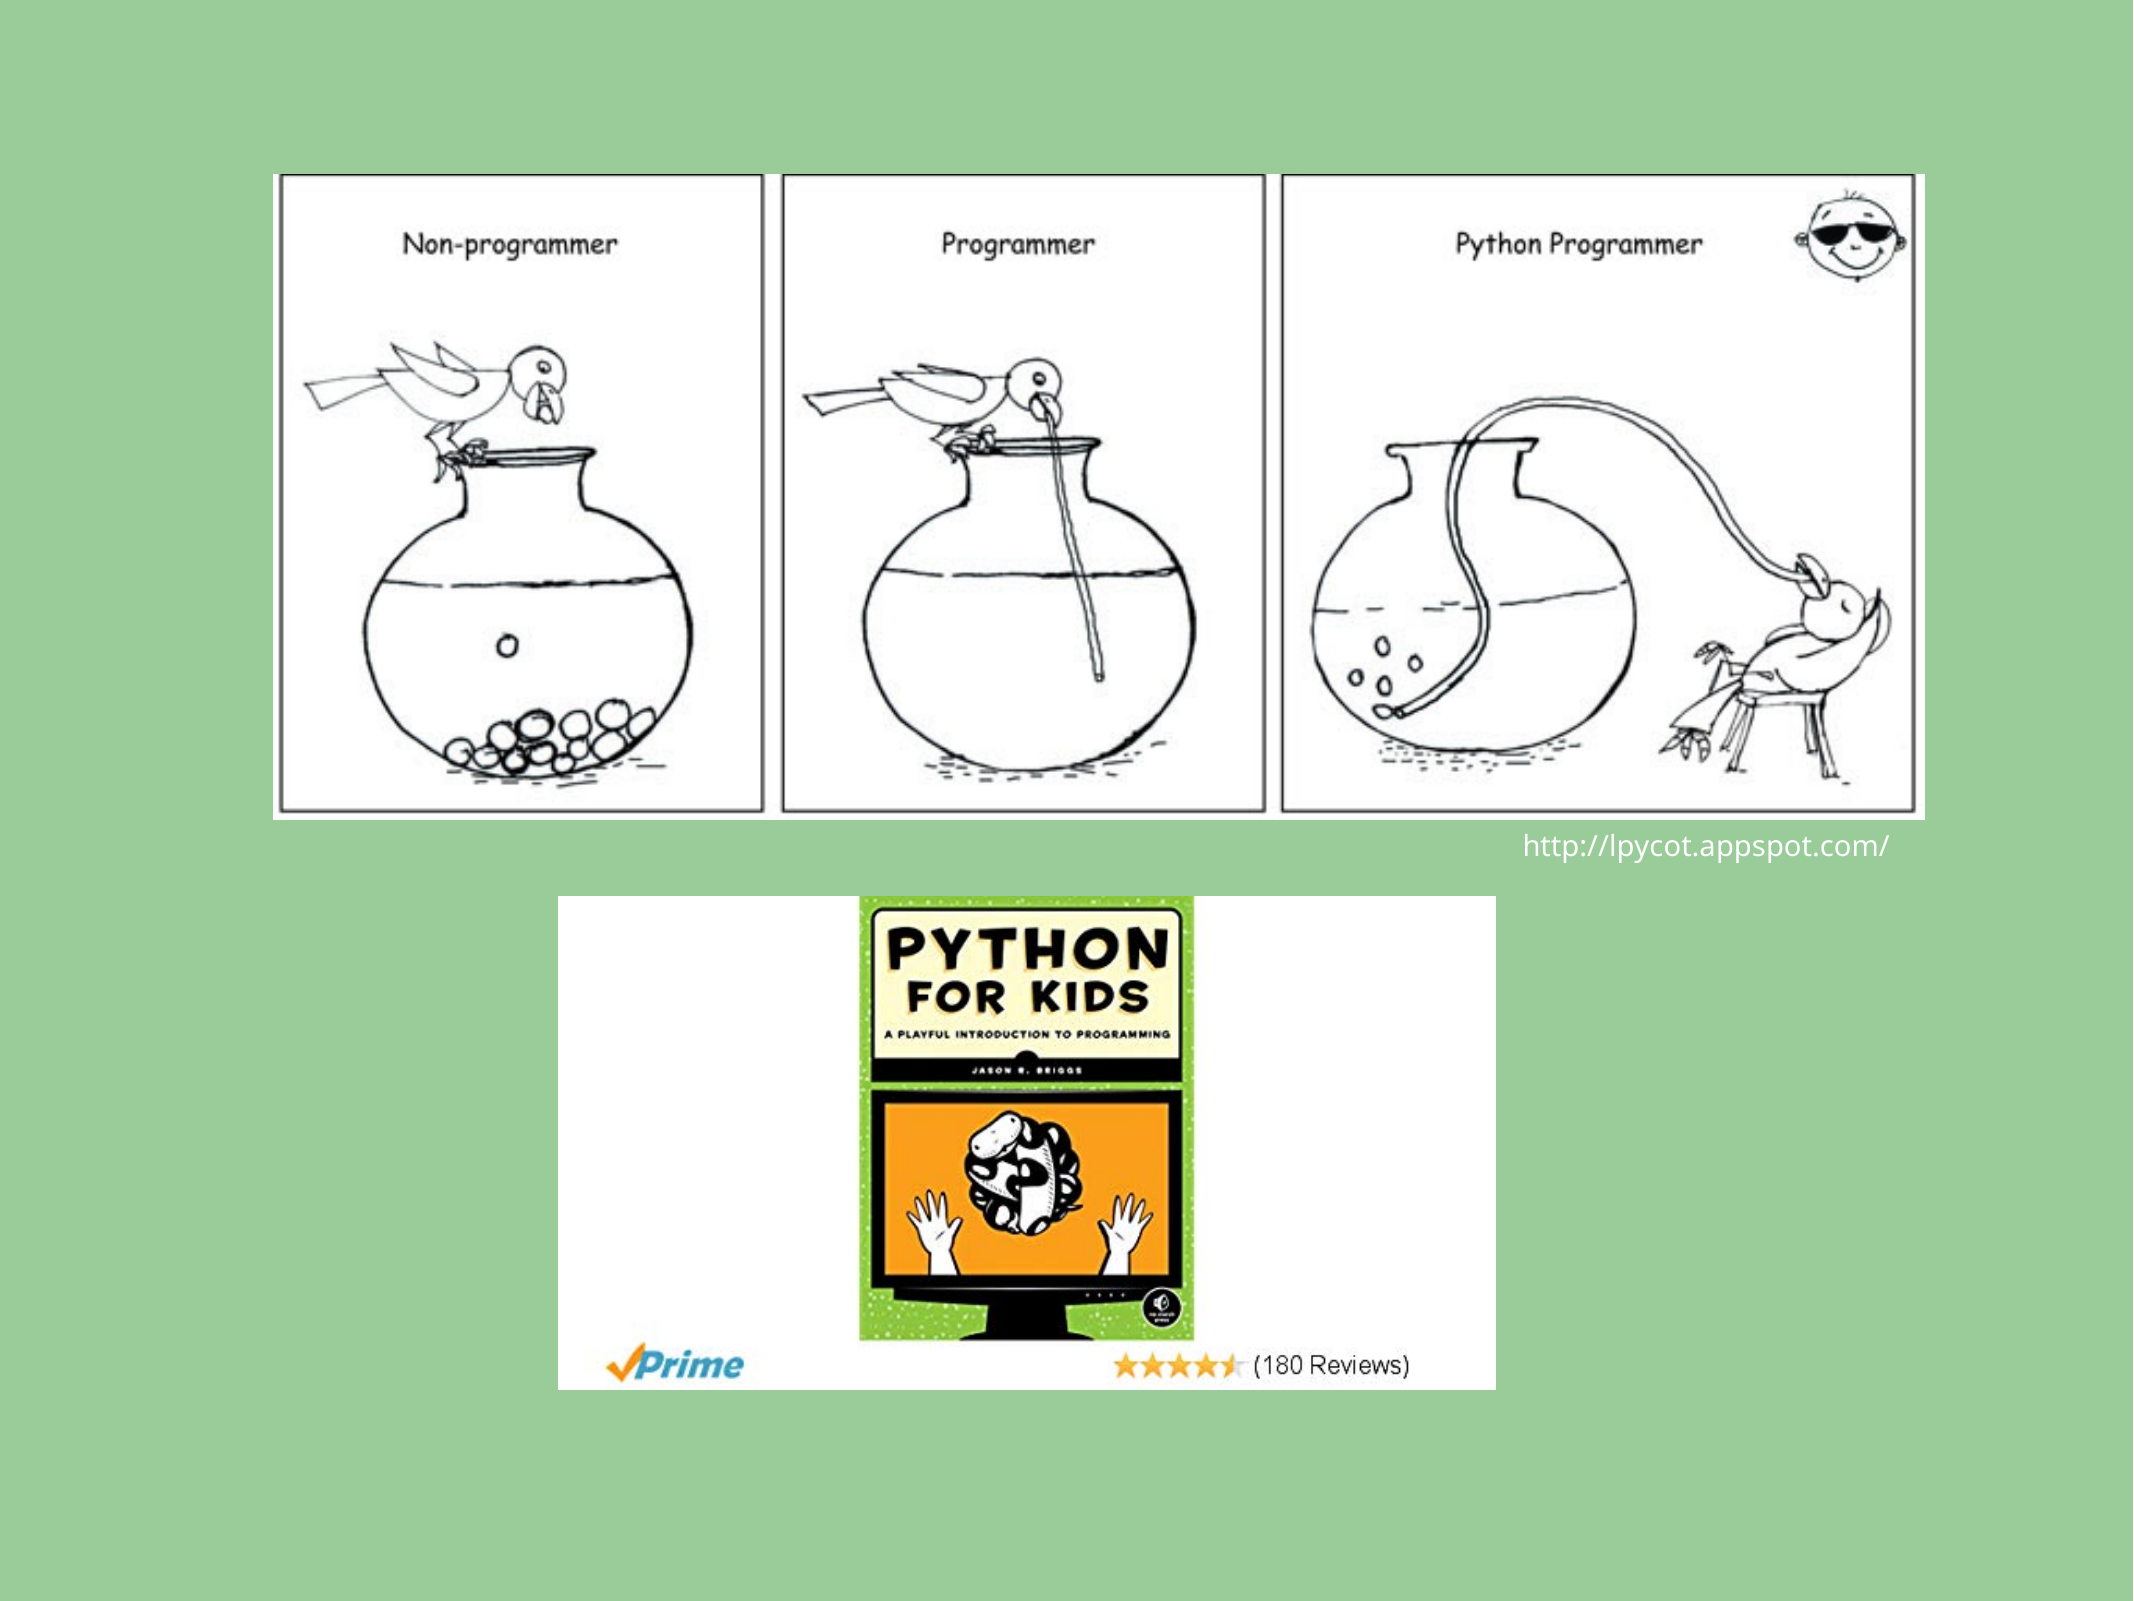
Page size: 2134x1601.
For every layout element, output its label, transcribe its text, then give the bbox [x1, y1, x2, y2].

picture [558, 896, 1496, 1390]
text_box http://lpycot.appspot.com/ [1425, 820, 1906, 871]
picture [273, 174, 1925, 820]
